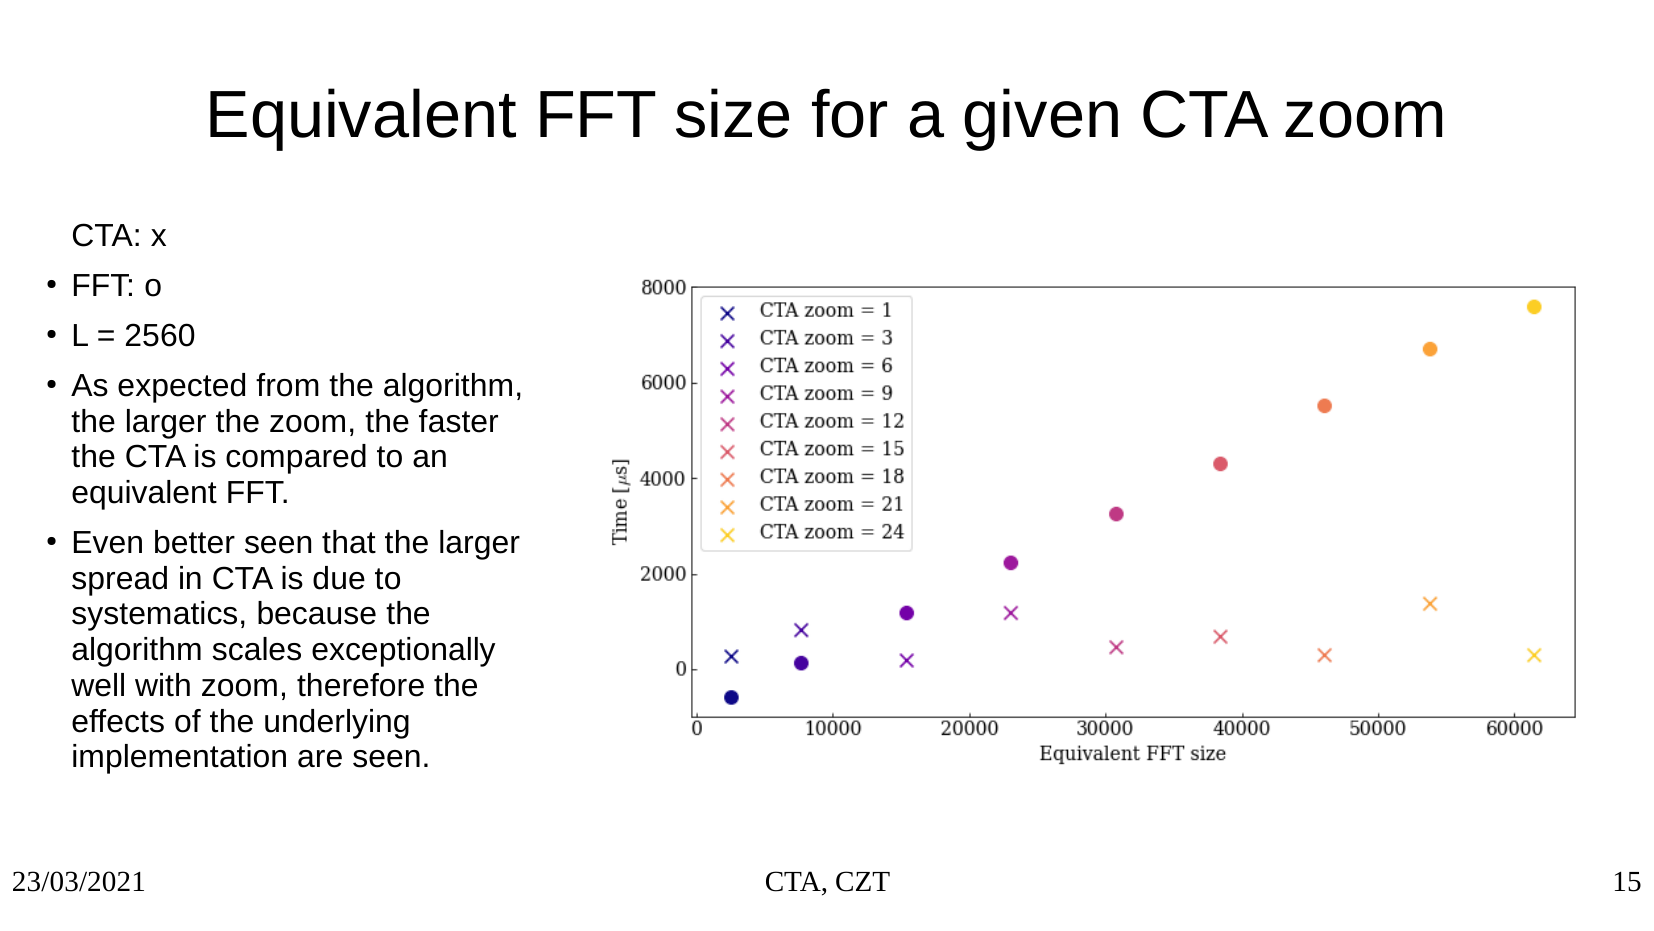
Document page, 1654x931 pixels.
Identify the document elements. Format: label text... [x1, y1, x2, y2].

title Equivalent FFT size for a given CTA zoom [82, 36, 1571, 193]
picture [549, 218, 1654, 788]
list CTA: x FFT: o L = 2560 As expected from the algorithm, the larger the zoom, the faster the CTA is compared to an equivalent FFT. Even better seen that the larger spread in CTA is due to systematics, because the algorithm scales exceptionally well with zoom, therefore the effects of the underlying implementation are seen. [37, 217, 526, 788]
